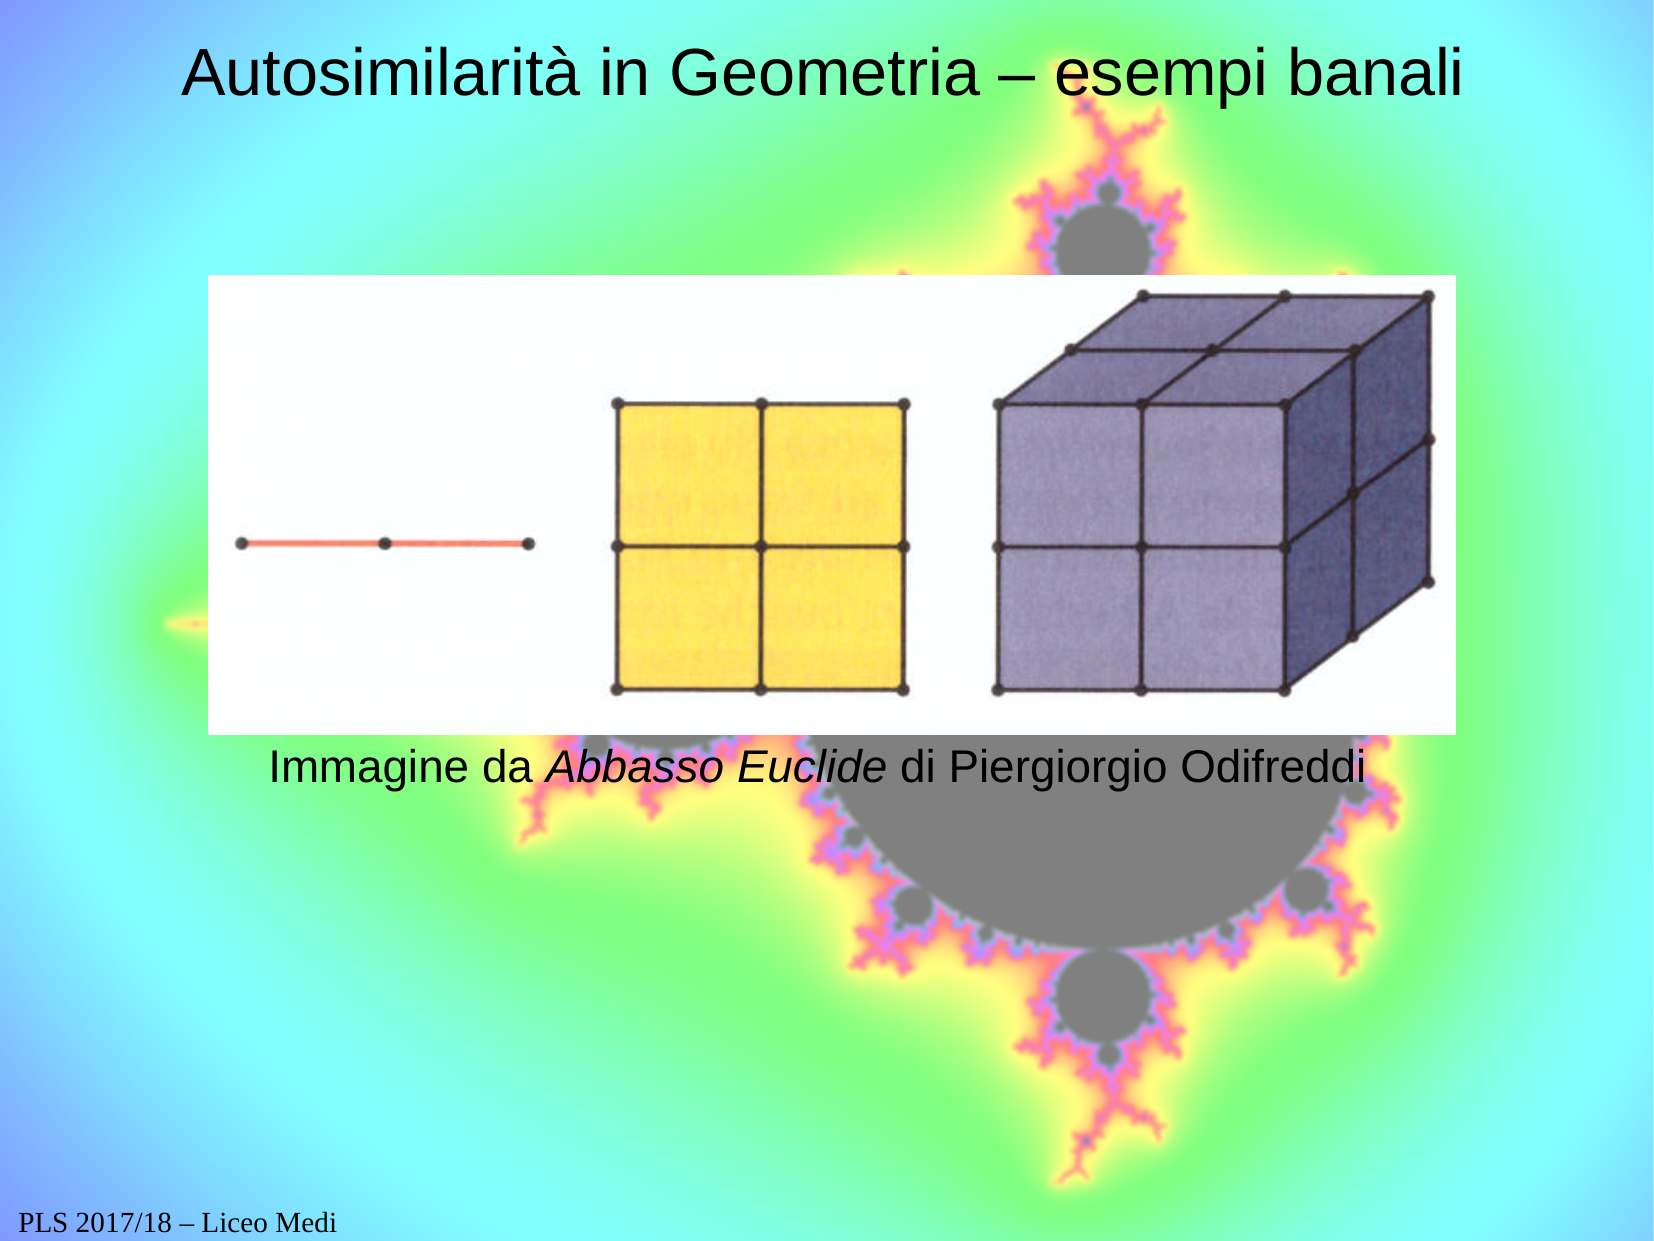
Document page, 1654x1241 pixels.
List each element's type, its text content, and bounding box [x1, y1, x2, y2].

picture [0, 0, 1654, 1241]
title Autosimilarità in Geometria – esempi banali [20, 0, 1626, 147]
title Immagine da Abbasso Euclide di Piergiorgio Odifreddi [15, 722, 1621, 811]
